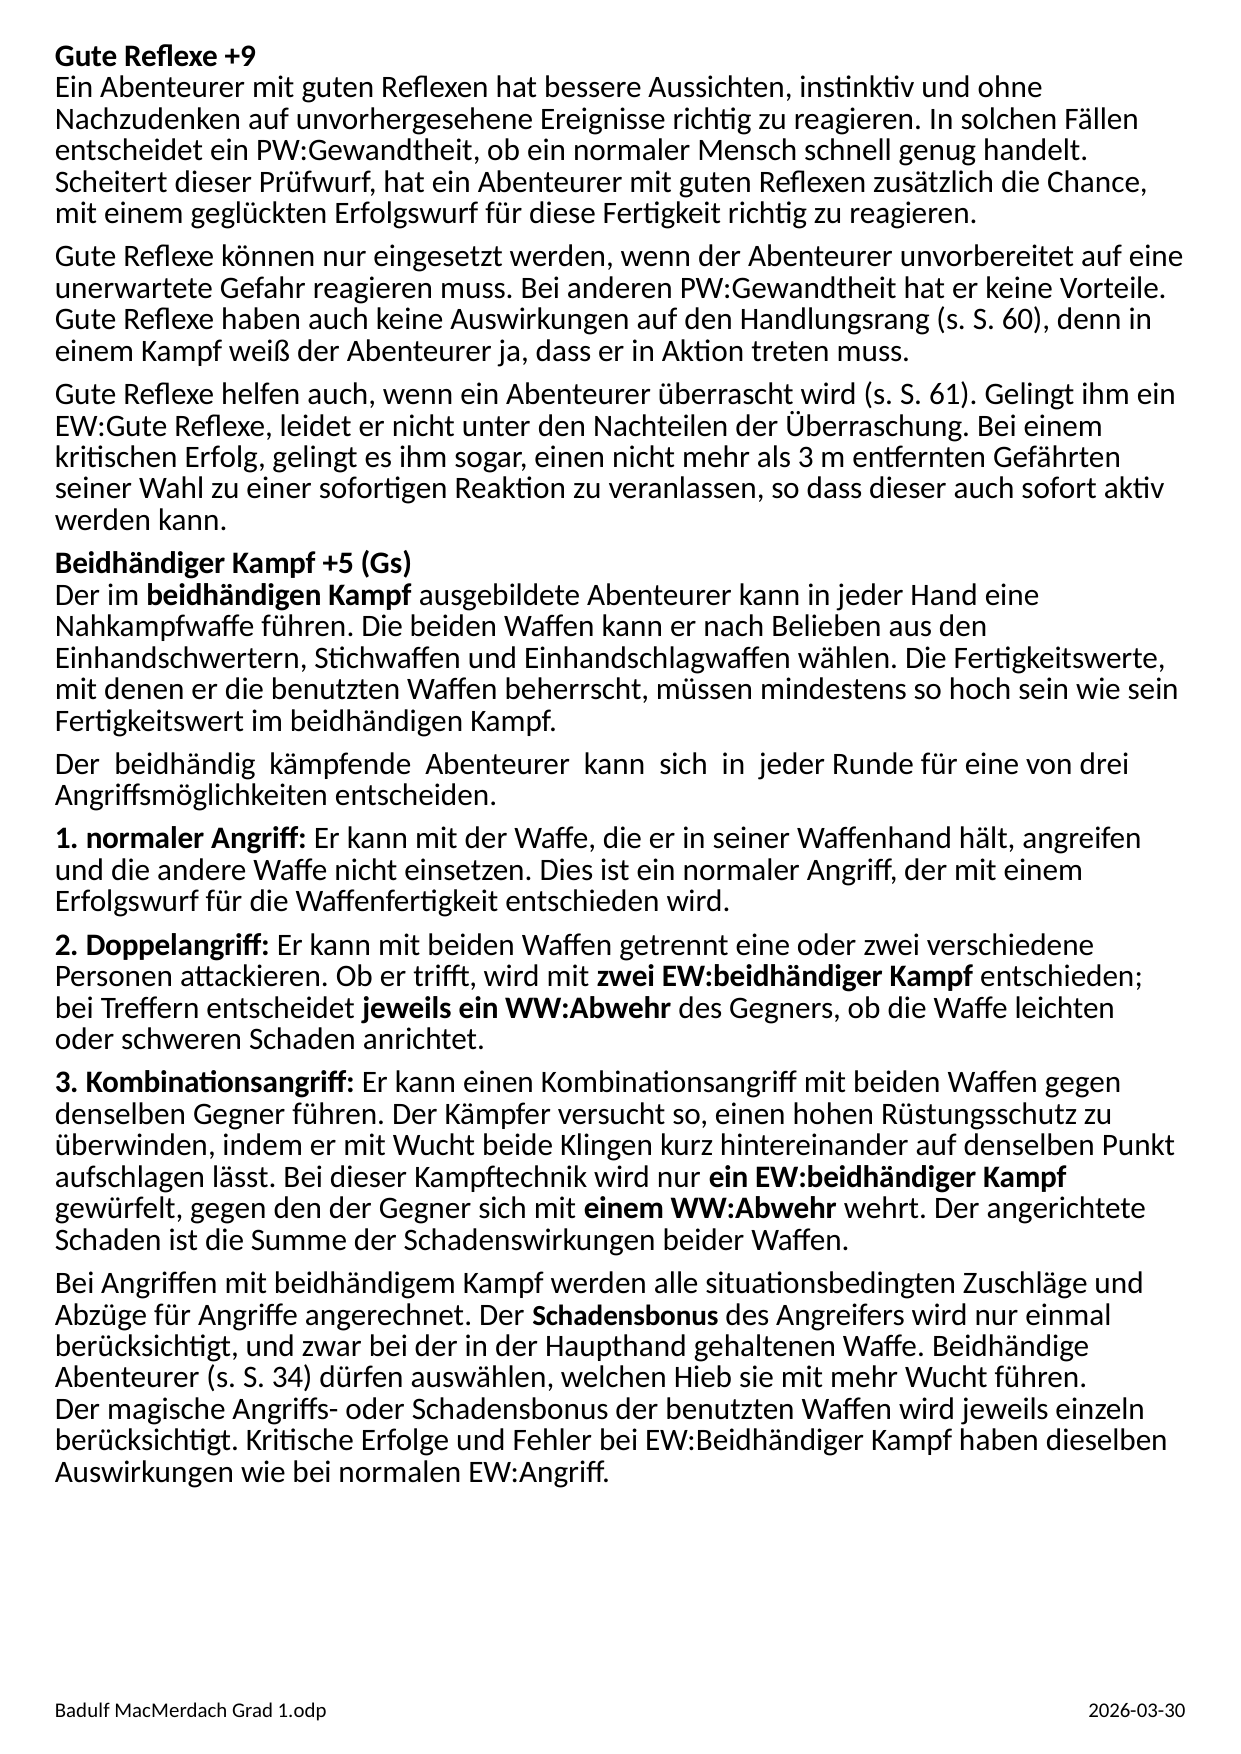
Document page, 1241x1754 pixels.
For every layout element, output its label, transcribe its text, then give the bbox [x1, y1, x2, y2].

text_box Gute Reflexe +9 Ein Abenteurer mit guten Reflexen hat bessere Aussichten, instinktiv und ohne Nachzudenken auf unvorhergesehene Ereignisse richtig zu reagieren. In solchen Fällen entscheidet ein PW:Gewandtheit, ob ein normaler Mensch schnell genug handelt. Scheitert dieser Prüfwurf, hat ein Abenteurer mit guten Reflexen zusätzlich die Chance, mit einem geglückten Erfolgswurf für diese Fertigkeit richtig zu reagieren. Gute Reflexe können nur eingesetzt werden, wenn der Abenteurer unvorbereitet auf eine unerwartete Gefahr reagieren muss. Bei anderen PW:Gewandtheit hat er keine Vorteile. Gute Reflexe haben auch keine Auswirkungen auf den Handlungsrang (s. S. 60), denn in einem Kampf weiß der Abenteurer ja, dass er in Aktion treten muss. Gute Reflexe helfen auch, wenn ein Abenteurer überrascht wird (s. S. 61). Gelingt ihm ein EW:Gute Reflexe, leidet er nicht unter den Nachteilen der Überraschung. Bei einem kritischen Erfolg, gelingt es ihm sogar, einen nicht mehr als 3 m entfernten Gefährten seiner Wahl zu einer sofortigen Reaktion zu veranlassen, so dass dieser auch sofort aktiv werden kann. Beidhändiger Kampf +5 (Gs) Der im beidhändigen Kampf ausgebildete Abenteurer kann in jeder Hand eine Nahkampfwaffe führen. Die beiden Waffen kann er nach Belieben aus den Einhandschwertern, Stichwaffen und Einhandschlagwaffen wählen. Die Fertigkeitswerte, mit denen er die benutzten Waffen beherrscht, müssen mindestens so hoch sein wie sein Fertigkeitswert im beidhändigen Kampf. Der beidhändig kämpfende Abenteurer kann sich in jeder Runde für eine von drei Angriffsmöglichkeiten entscheiden. 1. normaler Angriff: Er kann mit der Waffe, die er in seiner Waffenhand hält, angreifen und die andere Waffe nicht einsetzen. Dies ist ein normaler Angriff, der mit einem Erfolgswurf für die Waffenfertigkeit entschieden wird. 2. Doppelangriff: Er kann mit beiden Waffen getrennt eine oder zwei verschiedene Personen attackieren. Ob er trifft, wird mit zwei EW:beidhändiger Kampf entschieden; bei Treffern entscheidet jeweils ein WW:Abwehr des Gegners, ob die Waffe leichten oder schweren Schaden anrichtet. 3. Kombinationsangriff: Er kann einen Kombinationsangriff mit beiden Waffen gegen denselben Gegner führen. Der Kämpfer versucht so, einen hohen Rüstungsschutz zu überwinden, indem er mit Wucht beide Klingen kurz hintereinander auf denselben Punkt aufschlagen lässt. Bei dieser Kampftechnik wird nur ein EW:beidhändiger Kampf gewürfelt, gegen den der Gegner sich mit einem WW:Abwehr wehrt. Der angerichtete Schaden ist die Summe der Schadenswirkungen beider Waffen. Bei Angriffen mit beidhändigem Kampf werden alle situationsbedingten Zuschläge und Abzüge für Angriffe angerechnet. Der Schadensbonus des Angreifers wird nur einmal berücksichtigt, und zwar bei der in der Haupthand gehaltenen Waffe. Beidhändige Abenteurer (s. S. 34) dürfen auswählen, welchen Hieb sie mit mehr Wucht führen. Der magische Angriffs- oder Schadensbonus der benutzten Waffen wird jeweils einzeln berücksichtigt. Kritische Erfolge und Fehler bei EW:Beidhändiger Kampf haben dieselben Auswirkungen wie bei normalen EW:Angriff. Badulf MacMerdach Grad 1.odp 2026-03-30 [39, 35, 1202, 1719]
